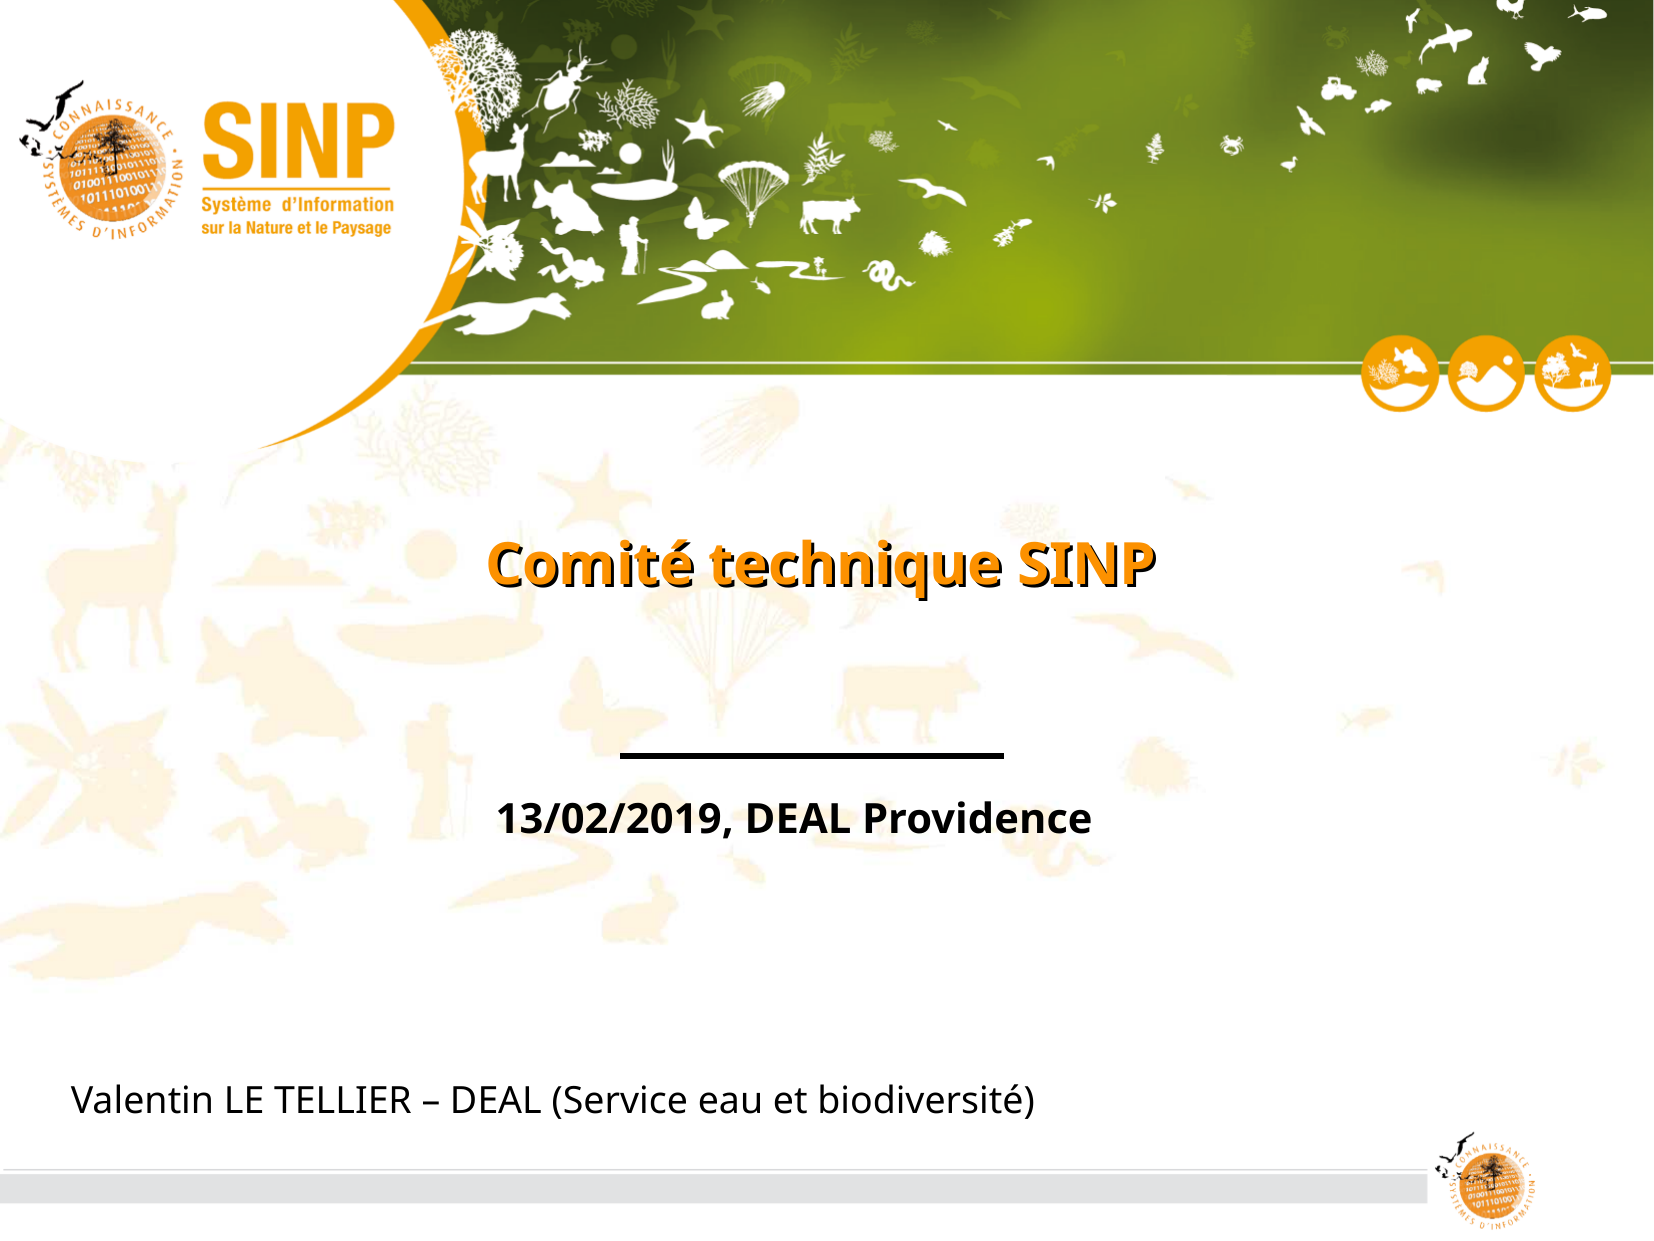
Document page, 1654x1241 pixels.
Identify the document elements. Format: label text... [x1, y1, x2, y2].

picture [0, 0, 1654, 1241]
text_box 13/02/2019, DEAL Providence Valentin LE TELLIER – DEAL (Service eau et biodiversité) [70, 838, 1518, 1063]
subtitle Comité technique SINP [76, 480, 1565, 703]
